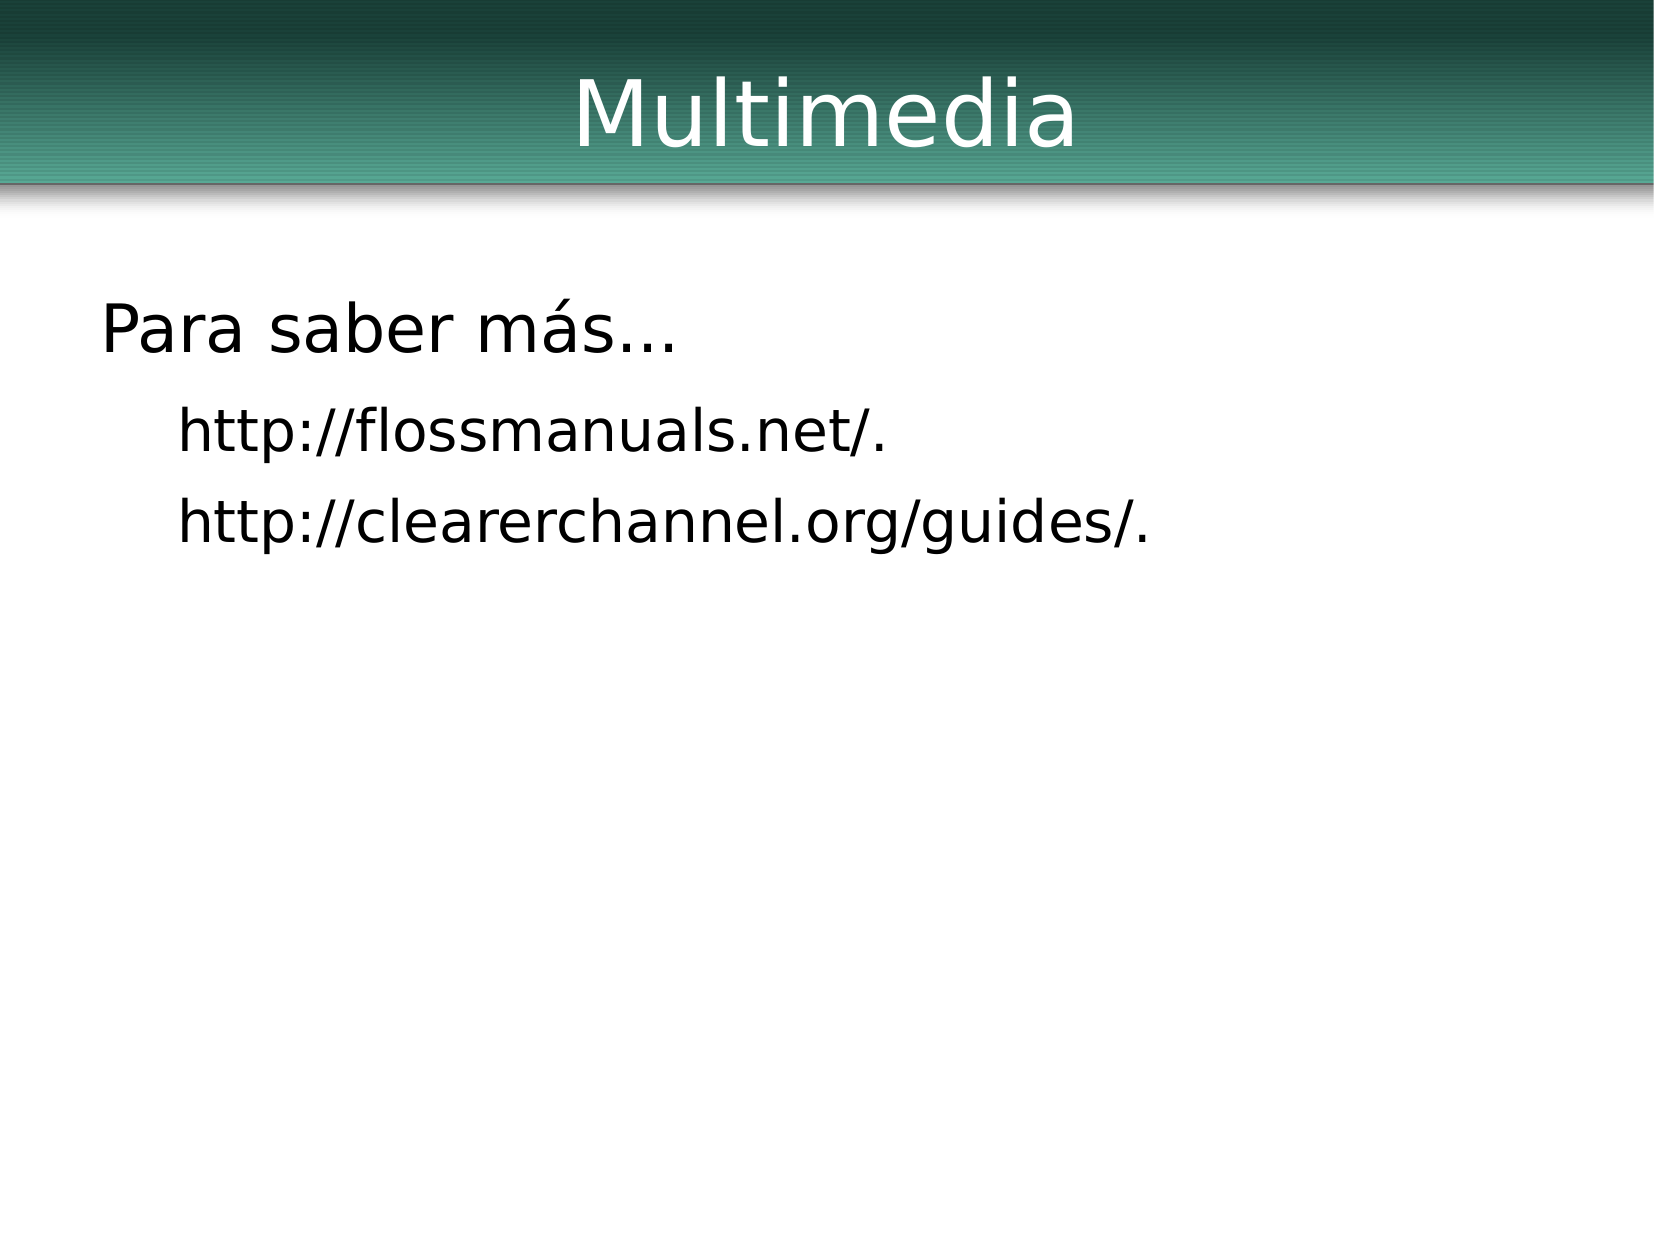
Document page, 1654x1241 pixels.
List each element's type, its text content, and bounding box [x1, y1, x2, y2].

list Para saber más... http://flossmanuals.net/. http://clearerchannel.org/guides/. [82, 290, 1571, 1094]
title Multimedia [82, 11, 1571, 219]
picture [0, 0, 1654, 225]
